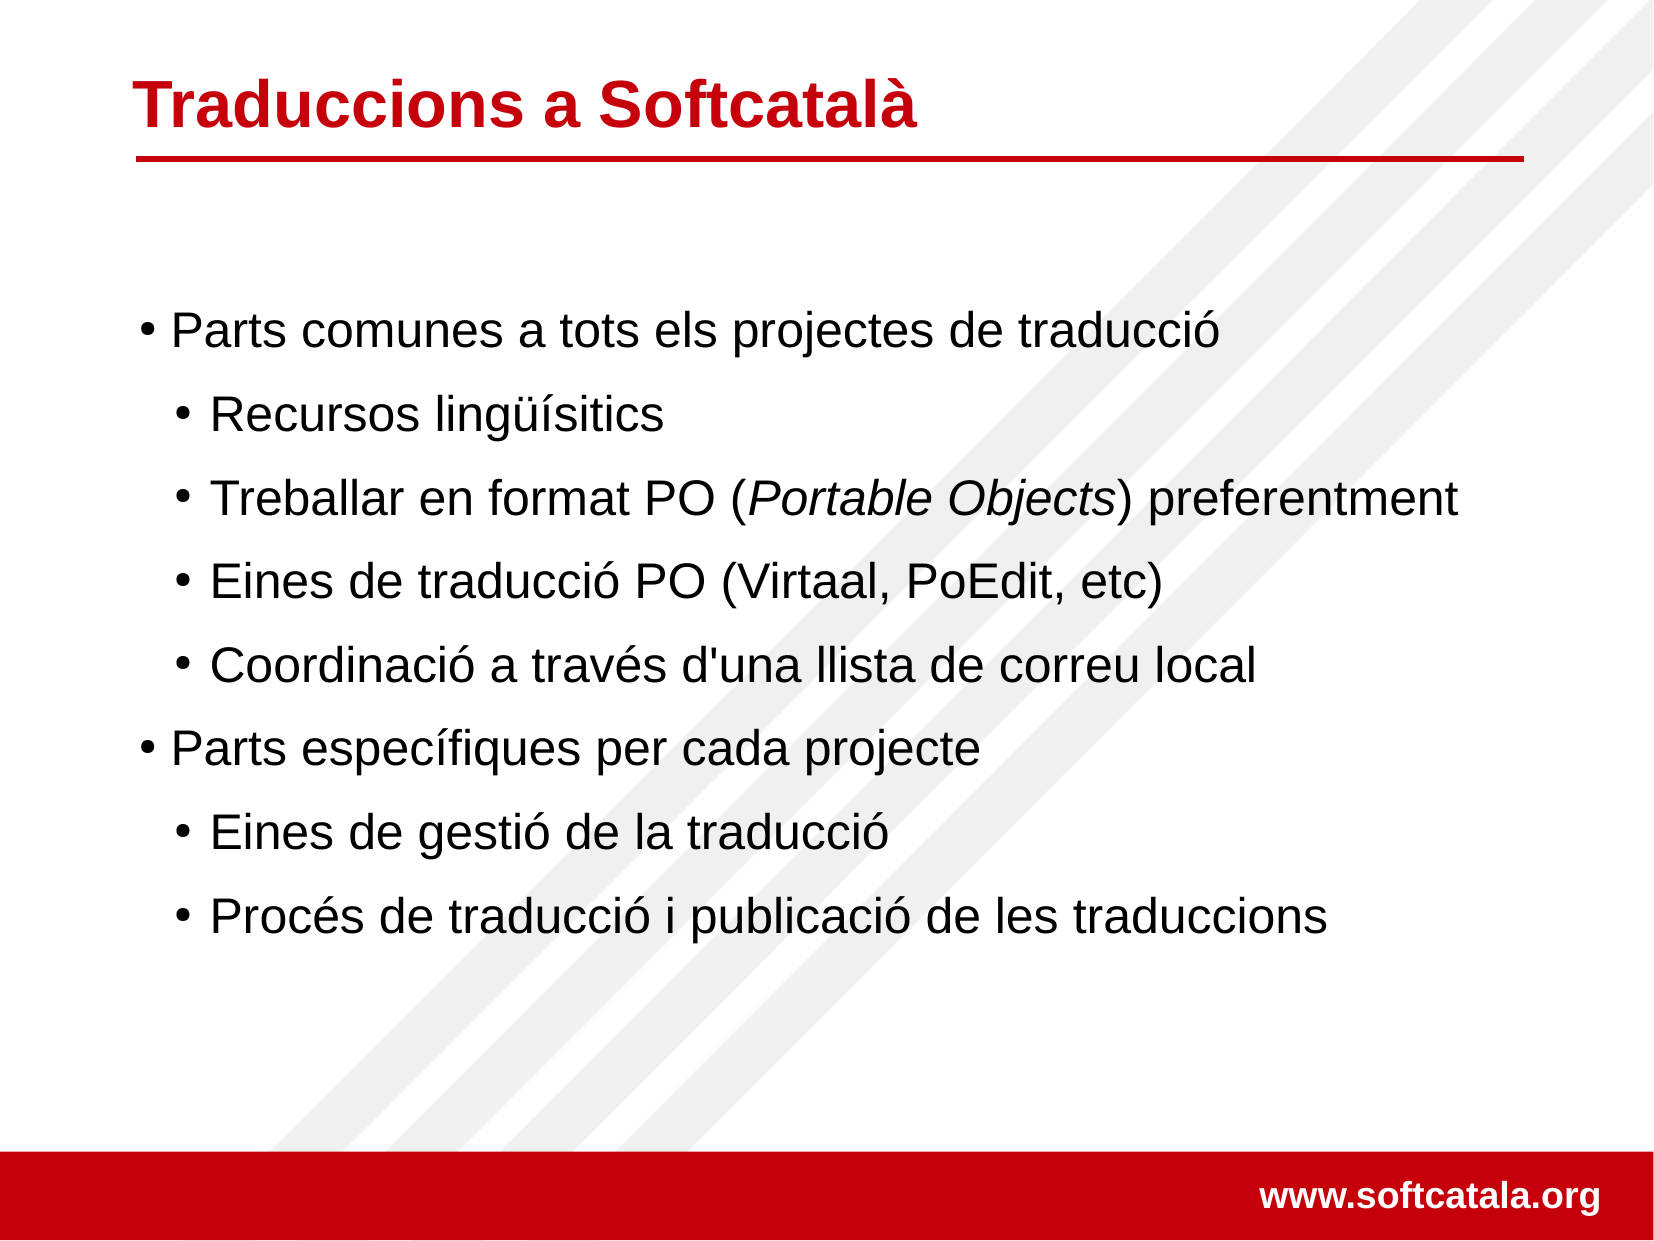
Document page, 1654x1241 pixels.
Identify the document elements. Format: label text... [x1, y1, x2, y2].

text_box Parts comunes a tots els projectes de traducció Recursos lingüísitics Treballar en format PO (Portable Objects) preferentment Eines de traducció PO (Virtaal, PoEdit, etc) Coordinació a través d'una llista de correu local Parts específiques per cada projecte Eines de gestió de la traducció Procés de traducció i publicació de les traduccions [124, 267, 1506, 924]
text_box Traduccions a Softcatalà [118, 59, 1501, 149]
picture [0, 0, 1654, 1151]
text_box www.softcatala.org [0, 1151, 1654, 1241]
